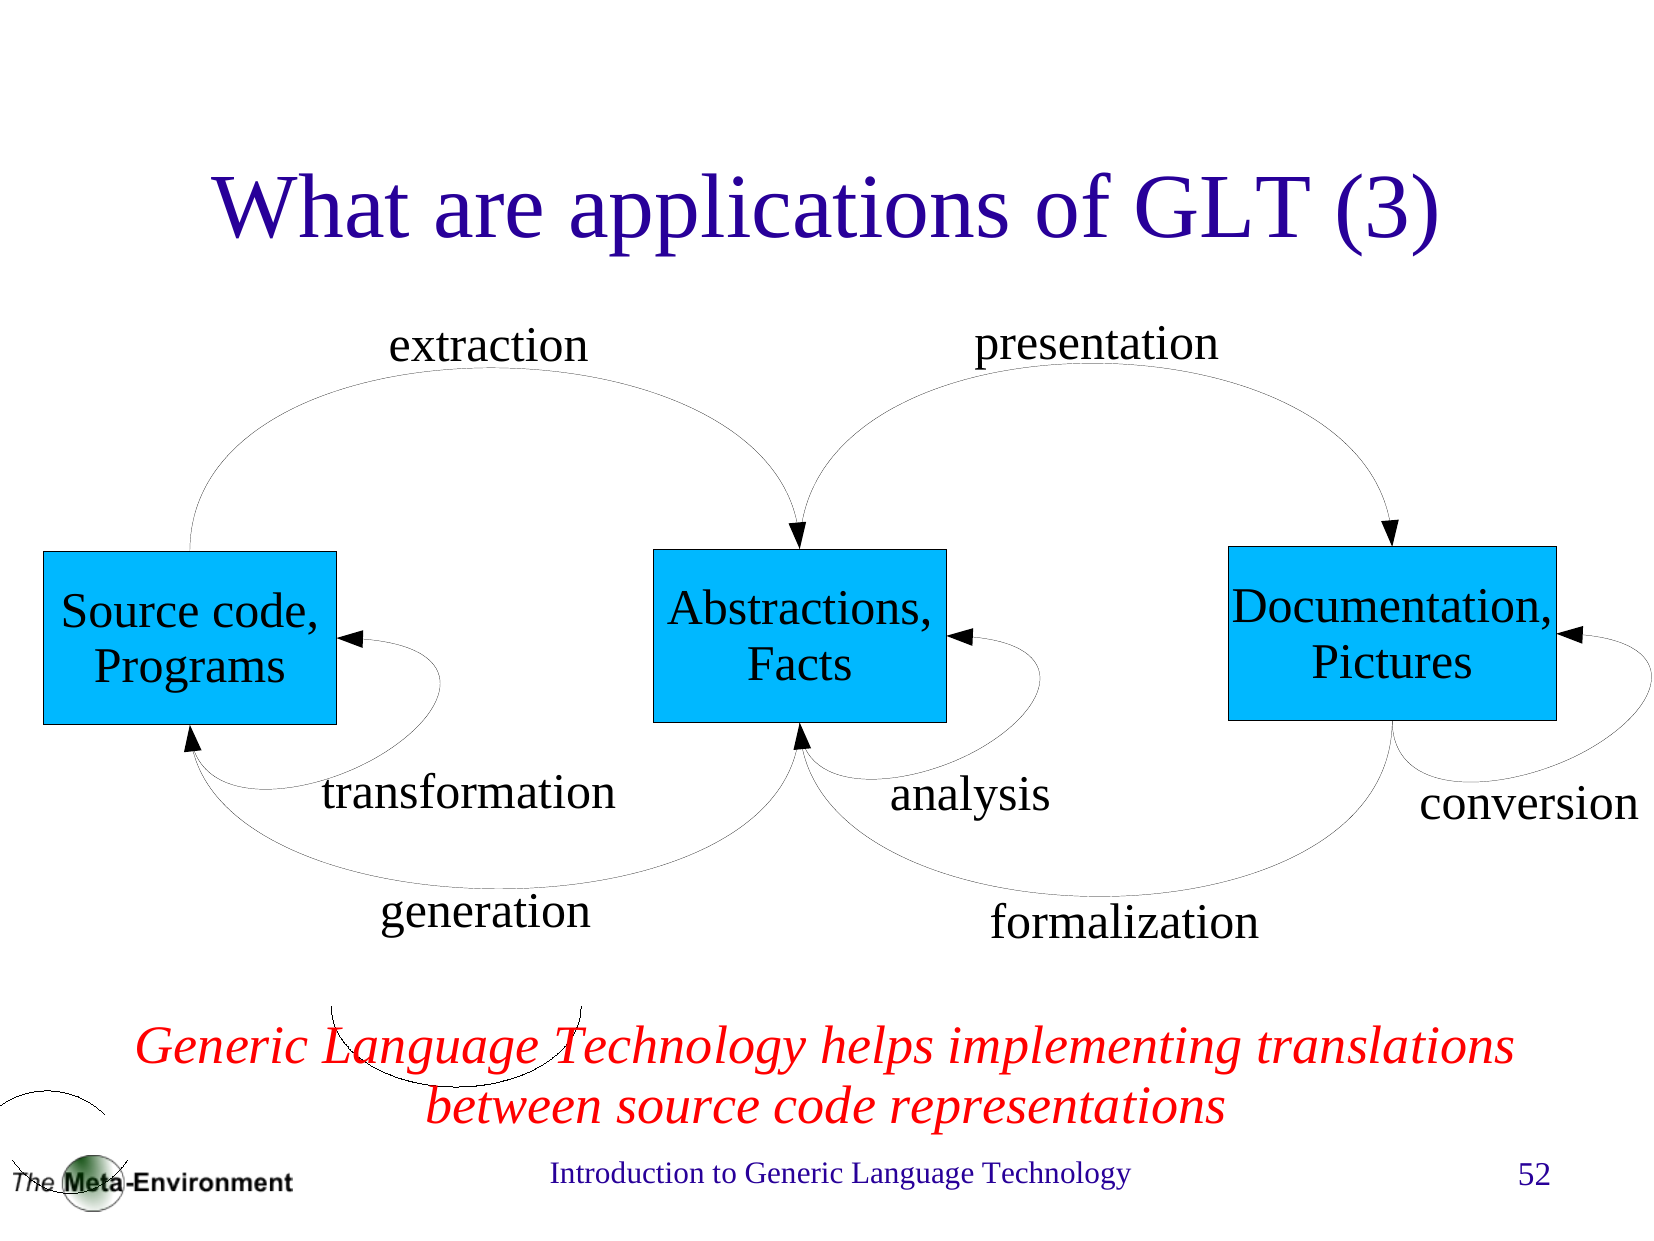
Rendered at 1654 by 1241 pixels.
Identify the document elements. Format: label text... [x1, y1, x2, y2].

text_box extraction [388, 316, 590, 373]
text_box Generic Language Technology helps implementing translations between source code representations [134, 1015, 1532, 1136]
picture [13, 1155, 293, 1212]
text_box presentation [974, 314, 1220, 370]
text_box transformation [321, 763, 616, 820]
text_box analysis [889, 766, 1052, 822]
title What are applications of GLT (3) [121, 102, 1534, 311]
text_box formalization [989, 894, 1260, 950]
text_box generation [379, 883, 592, 939]
text_box conversion [1419, 774, 1640, 831]
text_box Documentation, Pictures [1228, 546, 1557, 721]
text_box Source code, Programs [43, 551, 337, 725]
text_box Abstractions, Facts [653, 549, 947, 723]
text_box conversion [1429, 774, 1523, 781]
